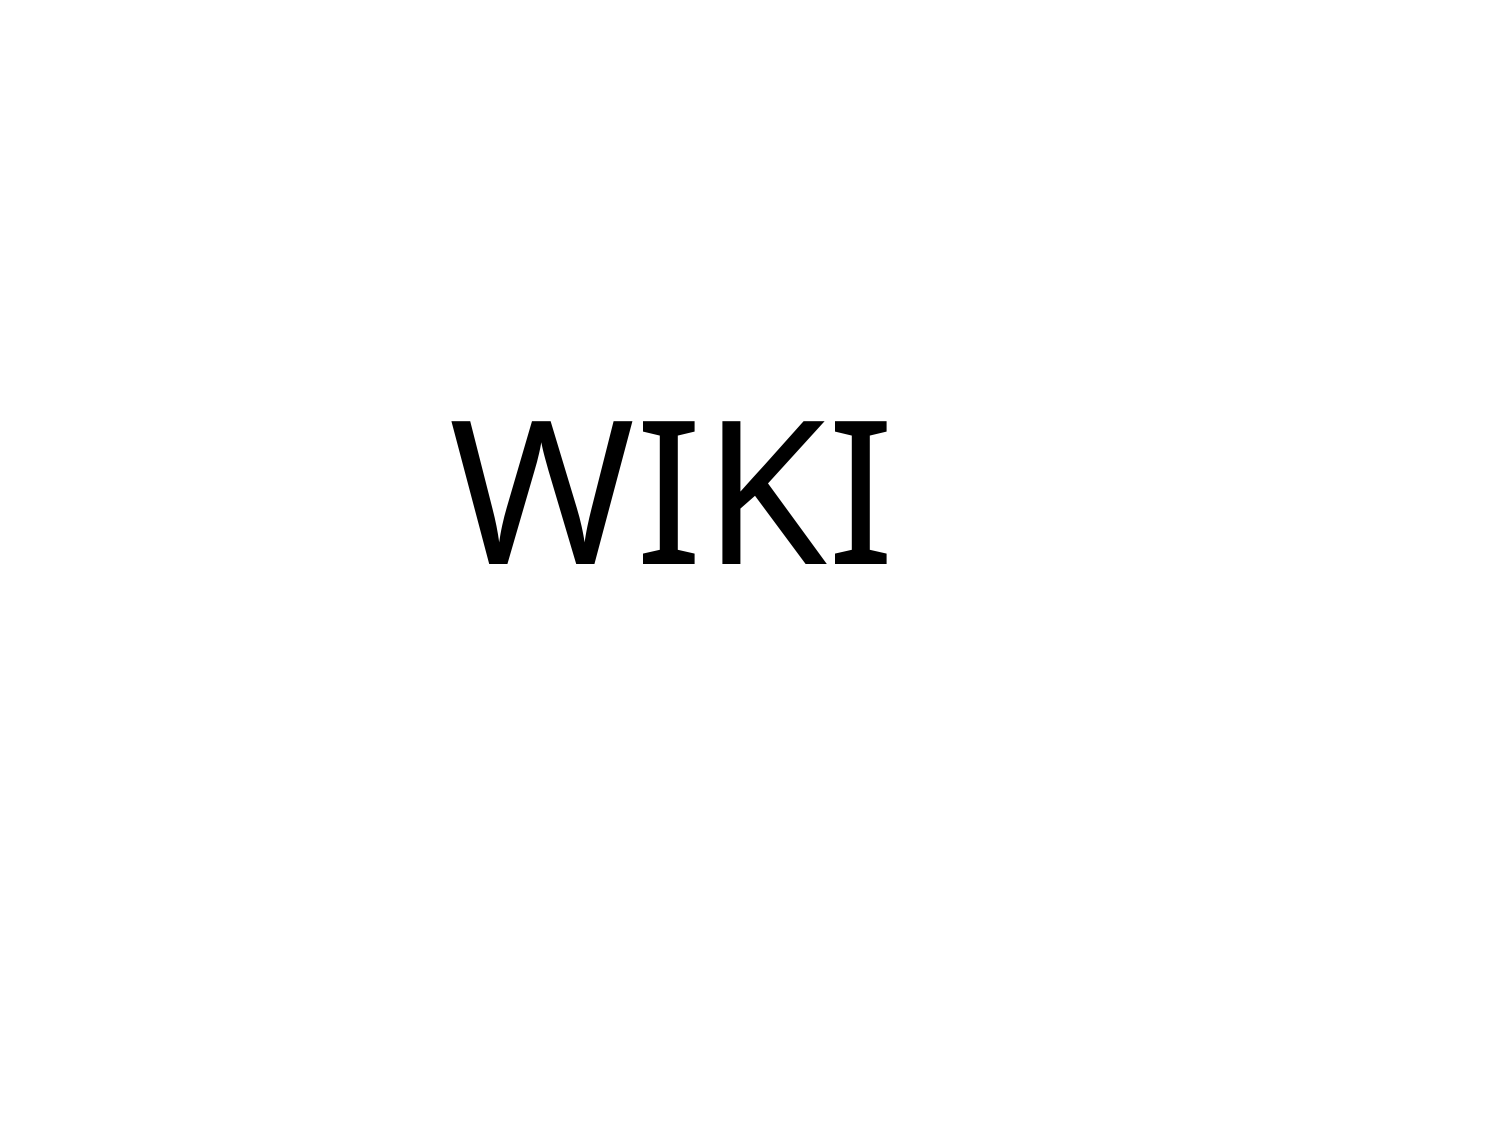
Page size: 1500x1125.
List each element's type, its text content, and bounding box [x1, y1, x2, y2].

text_box WIKI [210, 343, 1368, 865]
